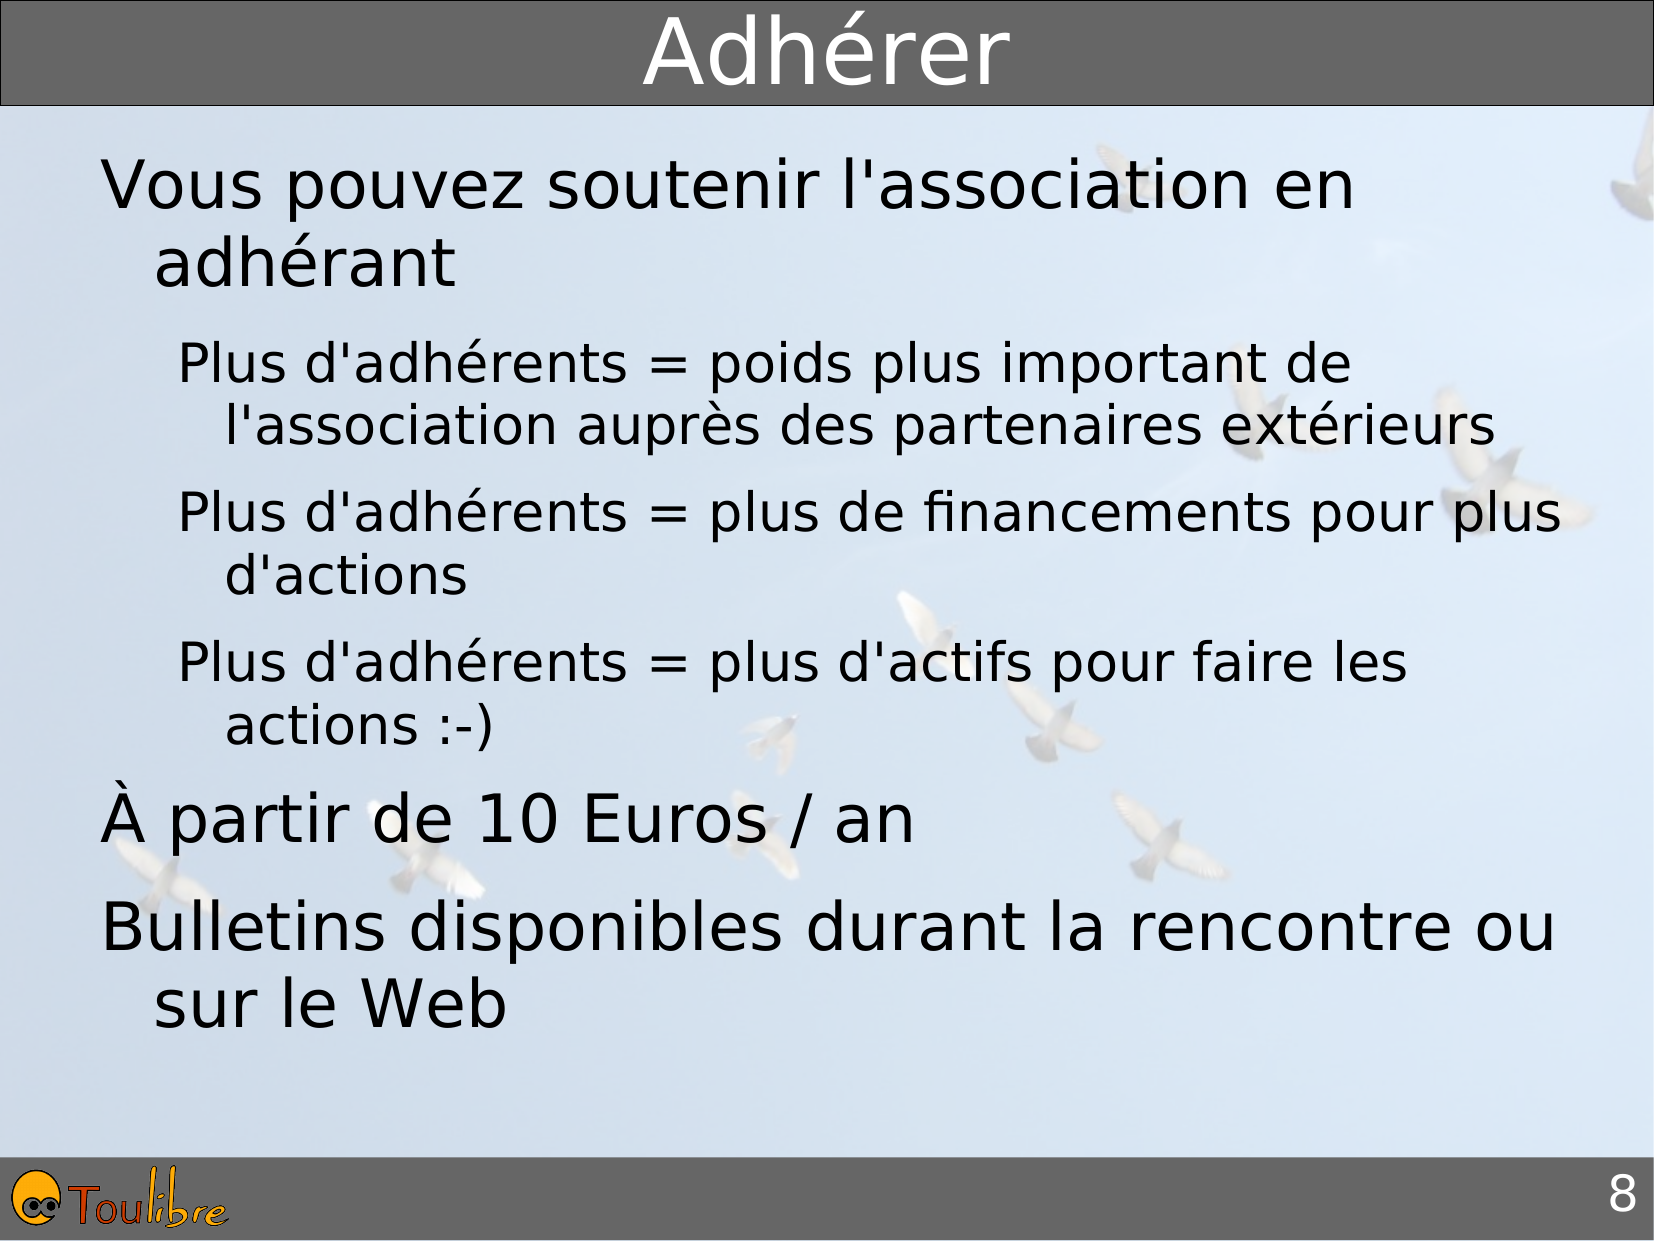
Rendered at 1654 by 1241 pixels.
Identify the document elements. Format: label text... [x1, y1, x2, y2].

title Adhérer [0, 0, 1654, 107]
picture [11, 1165, 229, 1228]
list Vous pouvez soutenir l'association en adhérant Plus d'adhérents = poids plus important de l'association auprès des partenaires extérieurs Plus d'adhérents = plus de financements pour plus d'actions Plus d'adhérents = plus d'actifs pour faire les actions :-) À partir de 10 Euros / an Bulletins disponibles durant la rencontre ou sur le Web [82, 146, 1571, 1094]
